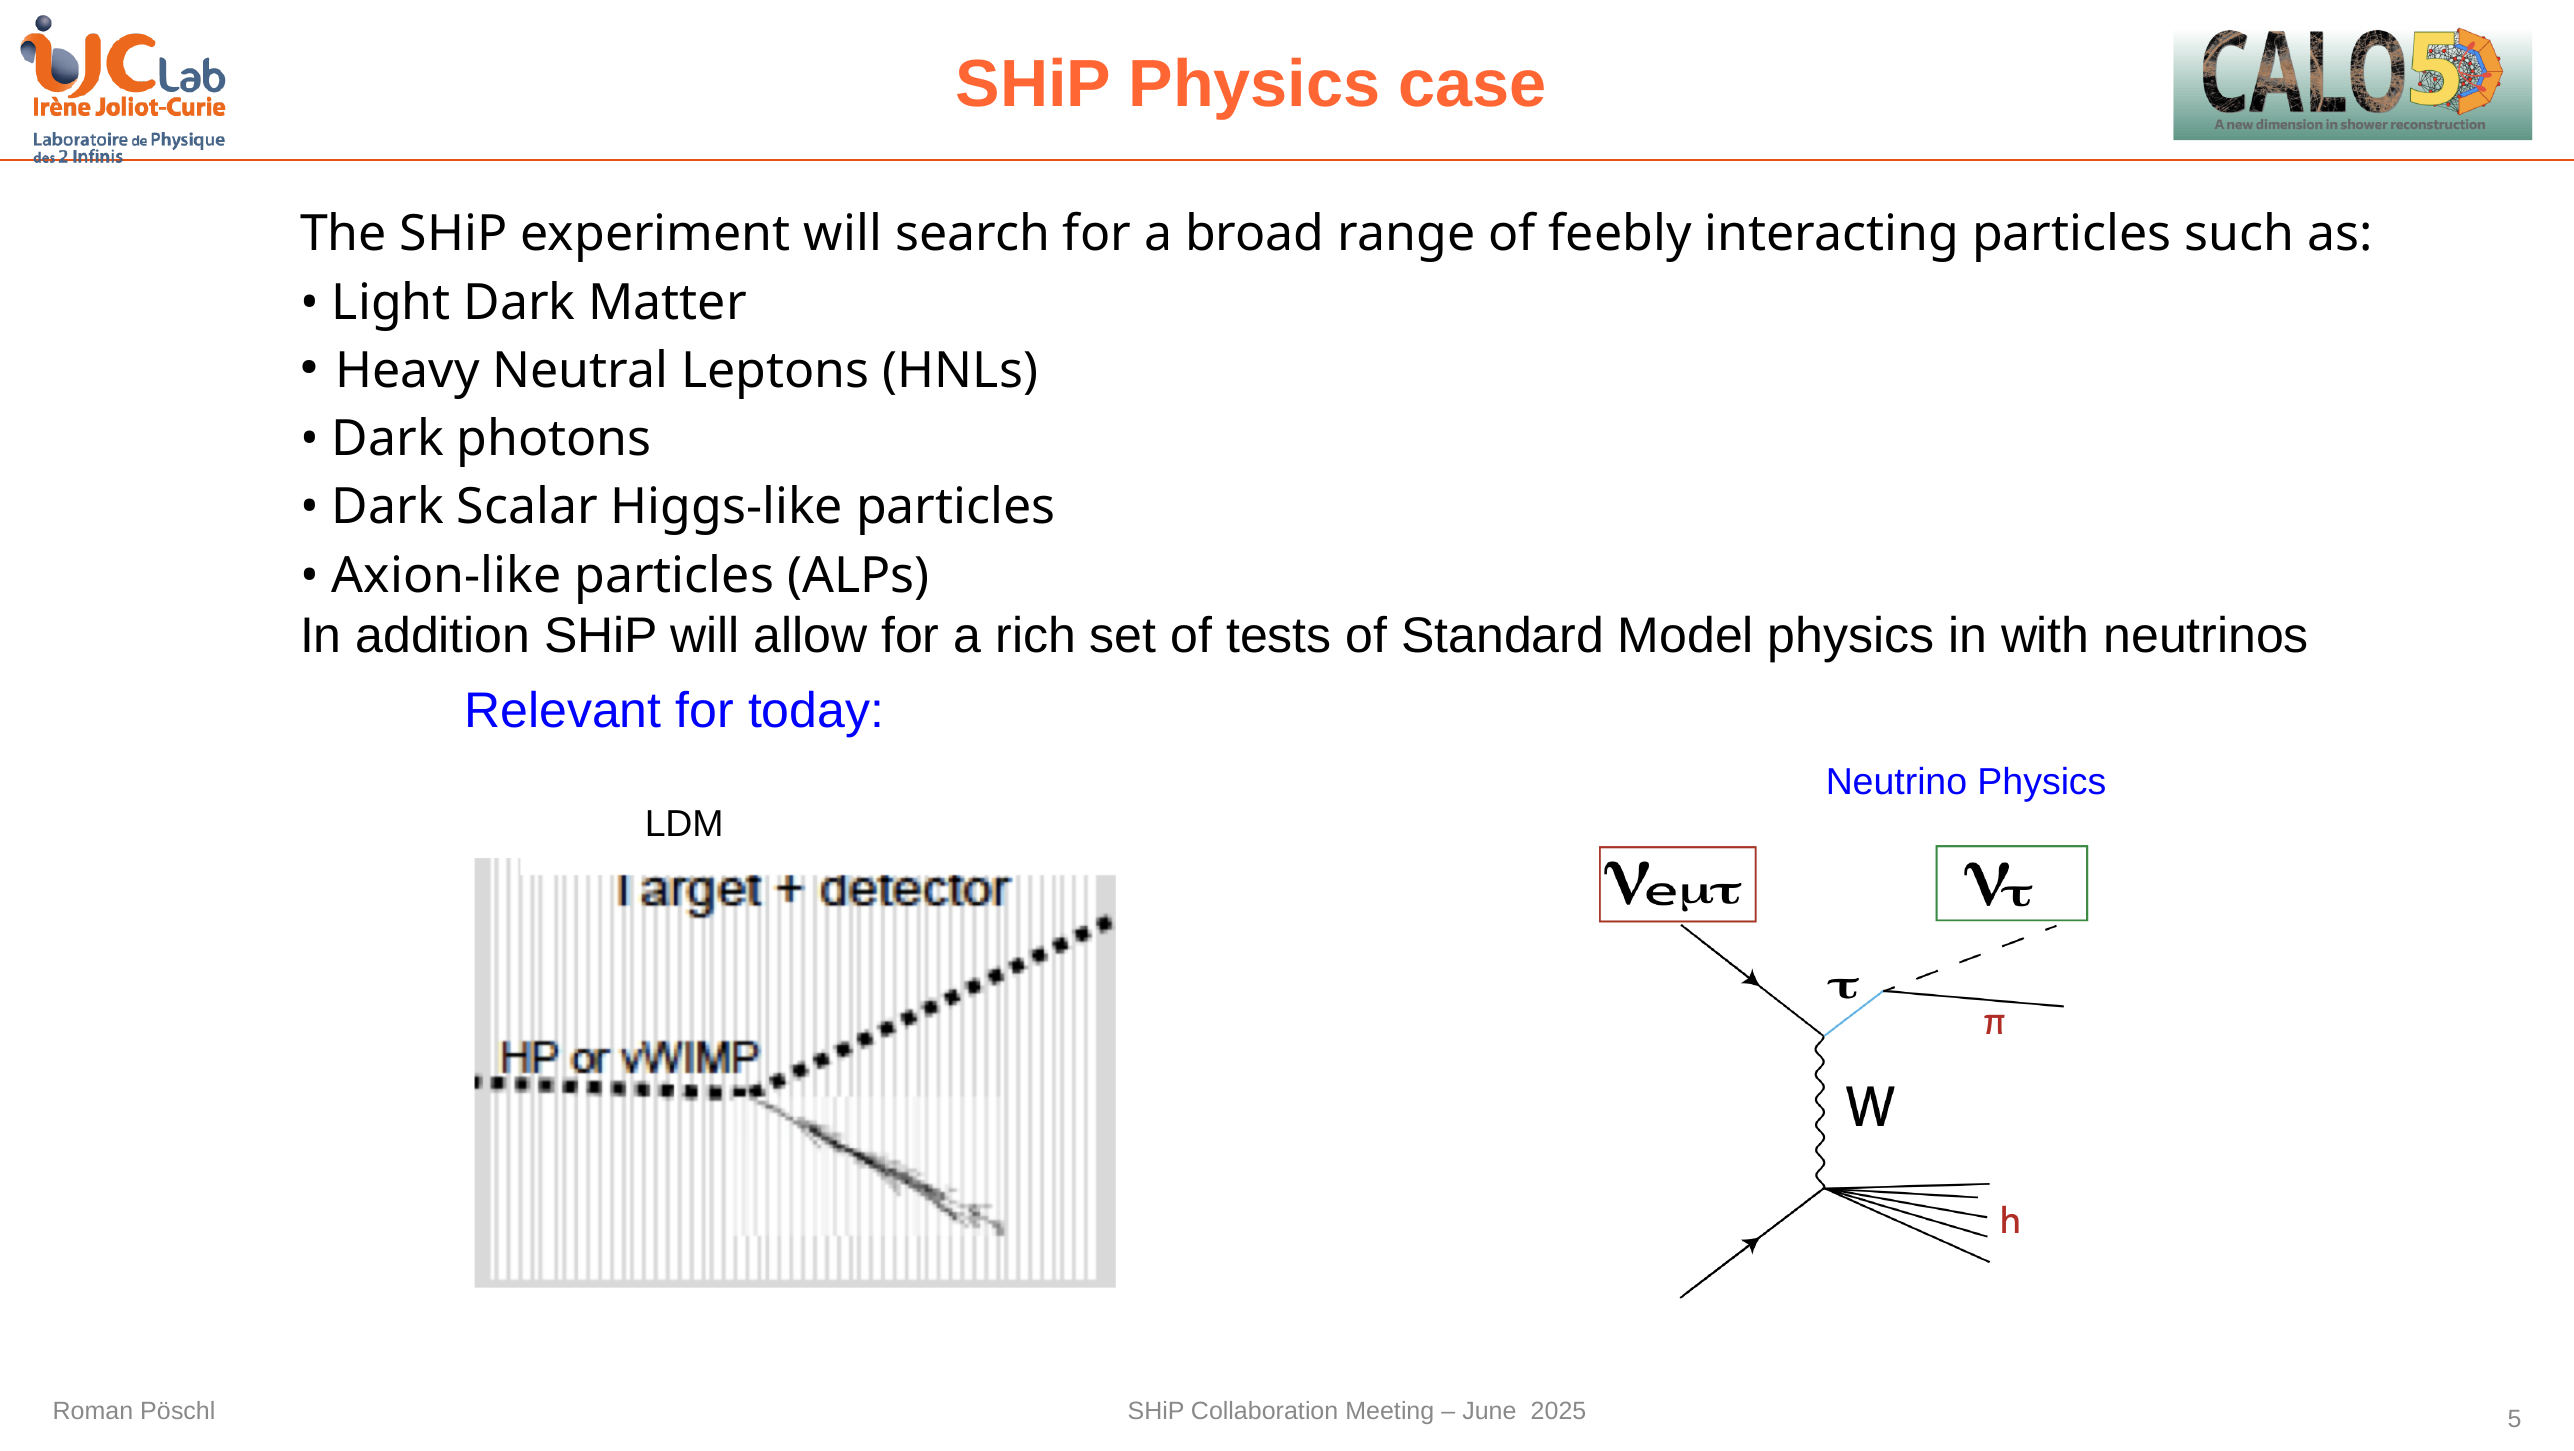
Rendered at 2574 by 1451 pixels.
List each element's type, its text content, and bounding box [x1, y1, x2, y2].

text_box LDM [630, 795, 739, 852]
picture [1578, 808, 2131, 1335]
title SHiP Physics case [93, 34, 2410, 132]
picture [2165, 5, 2534, 141]
picture [462, 856, 1141, 1311]
text_box Neutrino Physics [1811, 753, 2123, 811]
picture [4, 0, 241, 178]
text_box Relevant for today: [450, 675, 900, 746]
text_box The SHiP experiment will search for a broad range of feebly interacting particles such as: • Light Dark Matter Heavy Neutral Leptons (HNLs) • Dark photons • Dark Scalar Higgs-like particles • Axion-like particles (ALPs) In addition SHiP will allow for a rich set of tests of Standard Model physics in with neutrinos [285, 190, 2387, 671]
